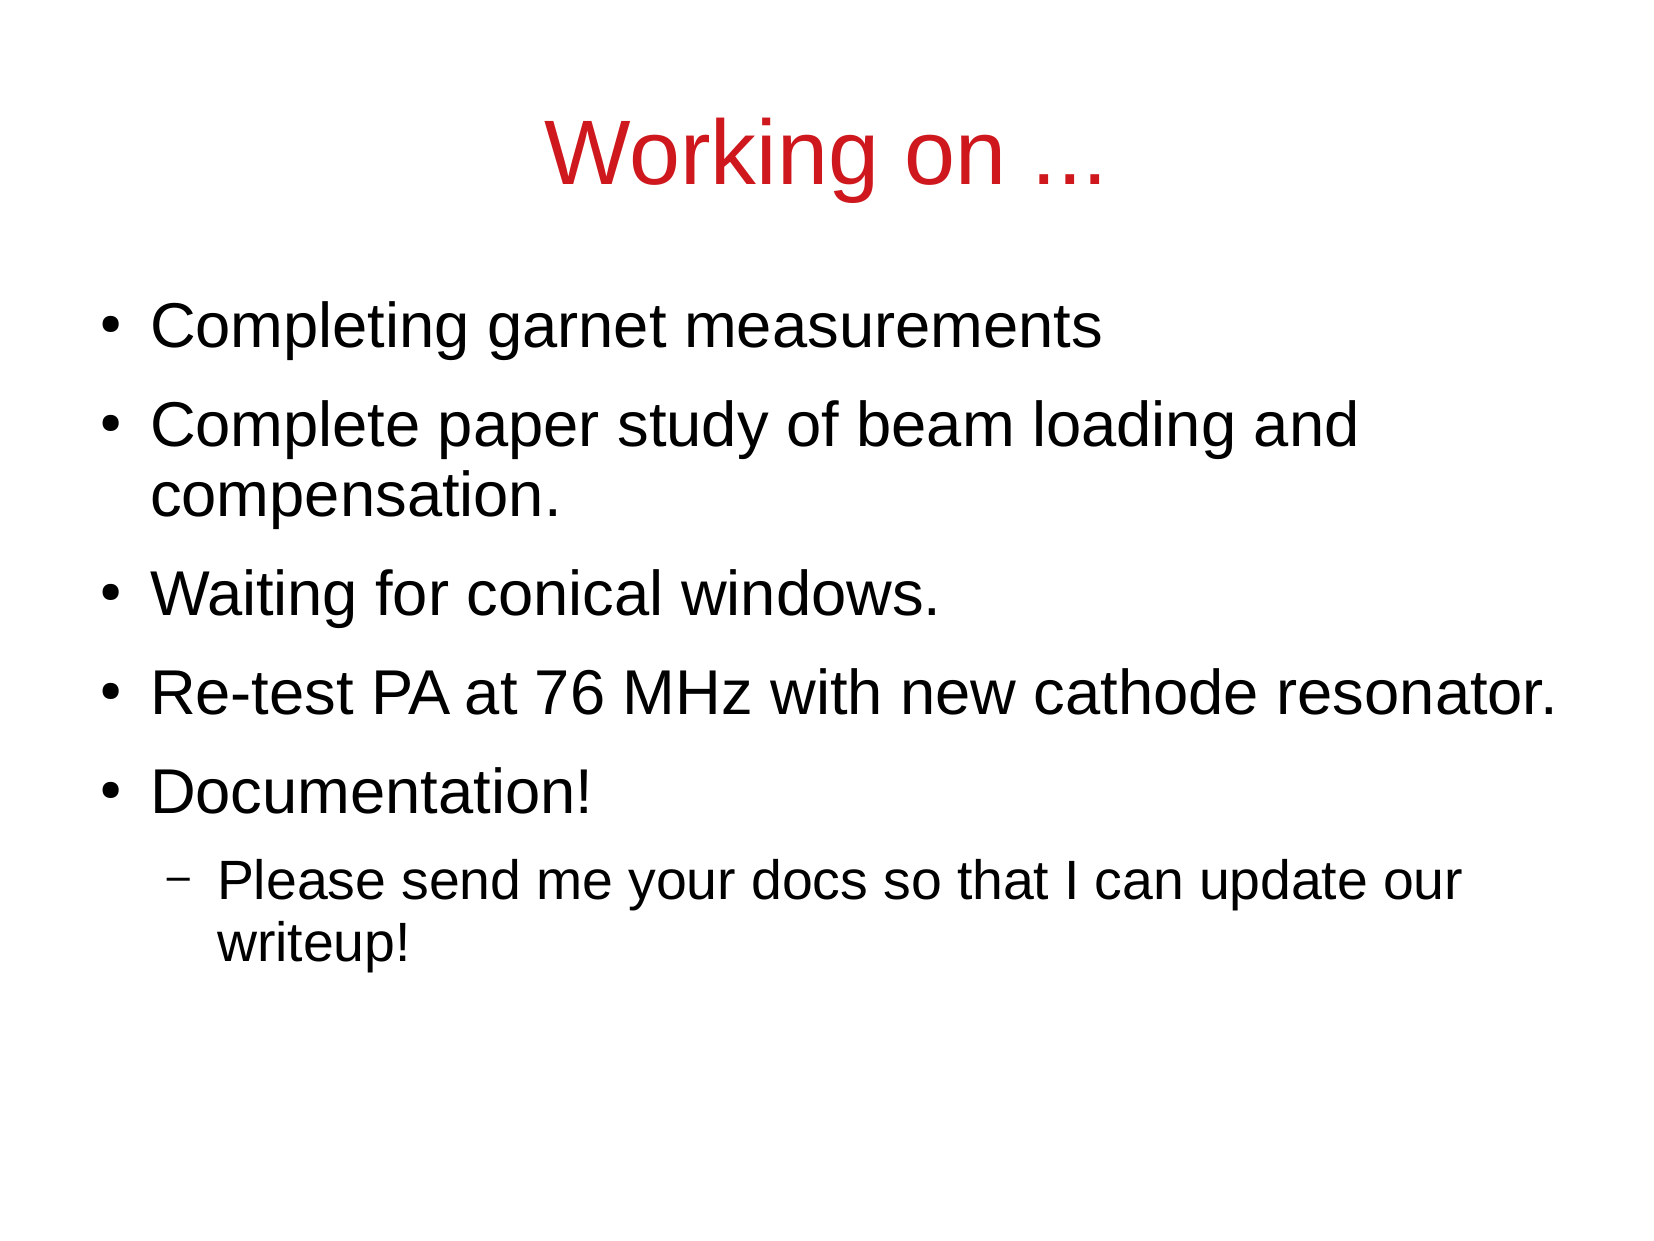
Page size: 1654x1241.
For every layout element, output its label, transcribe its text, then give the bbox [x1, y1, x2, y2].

list Completing garnet measurements Complete paper study of beam loading and compensation. Waiting for conical windows. Re-test PA at 76 MHz with new cathode resonator. Documentation! Please send me your docs so that I can update our writeup! [82, 290, 1571, 1010]
title Working on ... [82, 49, 1571, 257]
